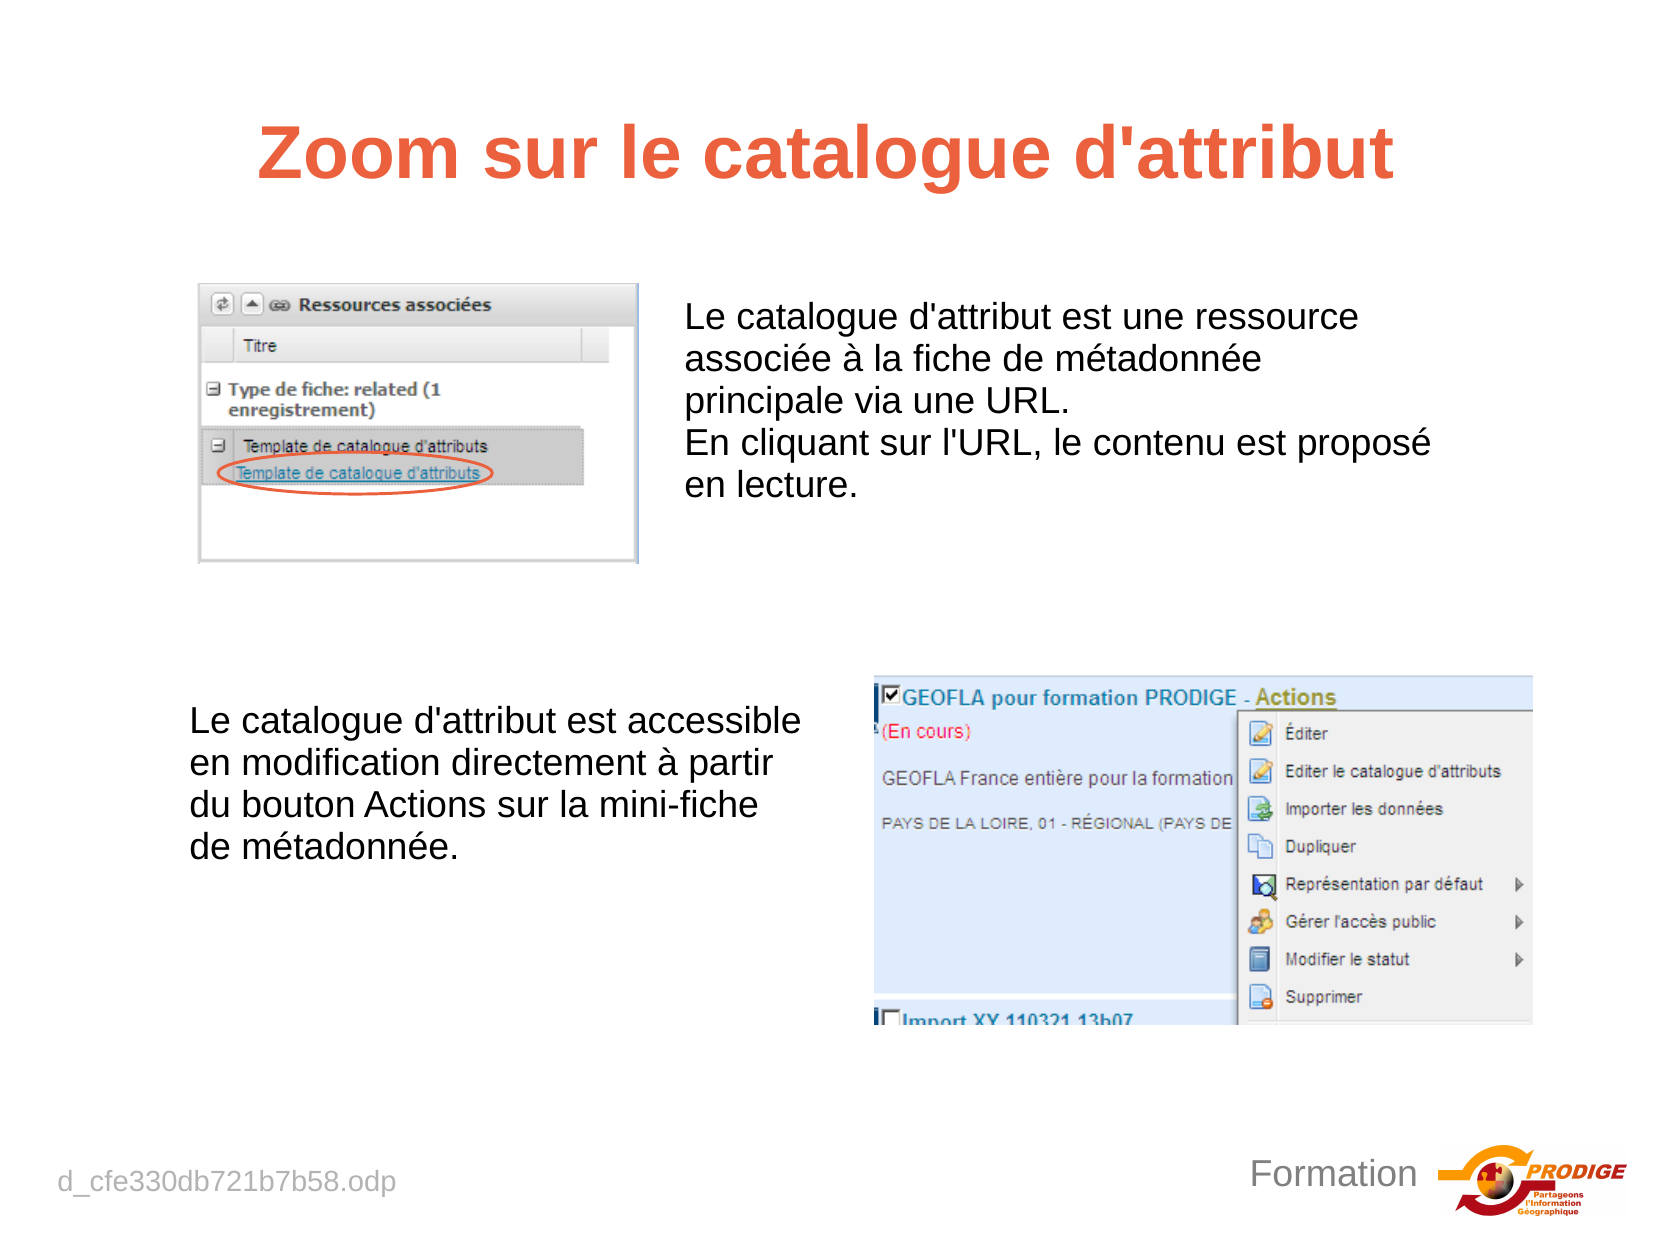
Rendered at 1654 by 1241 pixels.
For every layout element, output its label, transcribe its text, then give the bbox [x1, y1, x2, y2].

picture [874, 671, 1533, 1025]
title Zoom sur le catalogue d'attribut [82, 56, 1571, 250]
text_box Le catalogue d'attribut est une ressource associée à la fiche de métadonnée principale via une URL. En cliquant sur l'URL, le contenu est proposé en lecture. [669, 288, 1458, 556]
picture [1438, 1145, 1627, 1216]
picture [197, 283, 639, 564]
text_box Le catalogue d'attribut est accessible en modification directement à partir du bouton Actions sur la mini-fiche de métadonnée. [174, 692, 817, 876]
